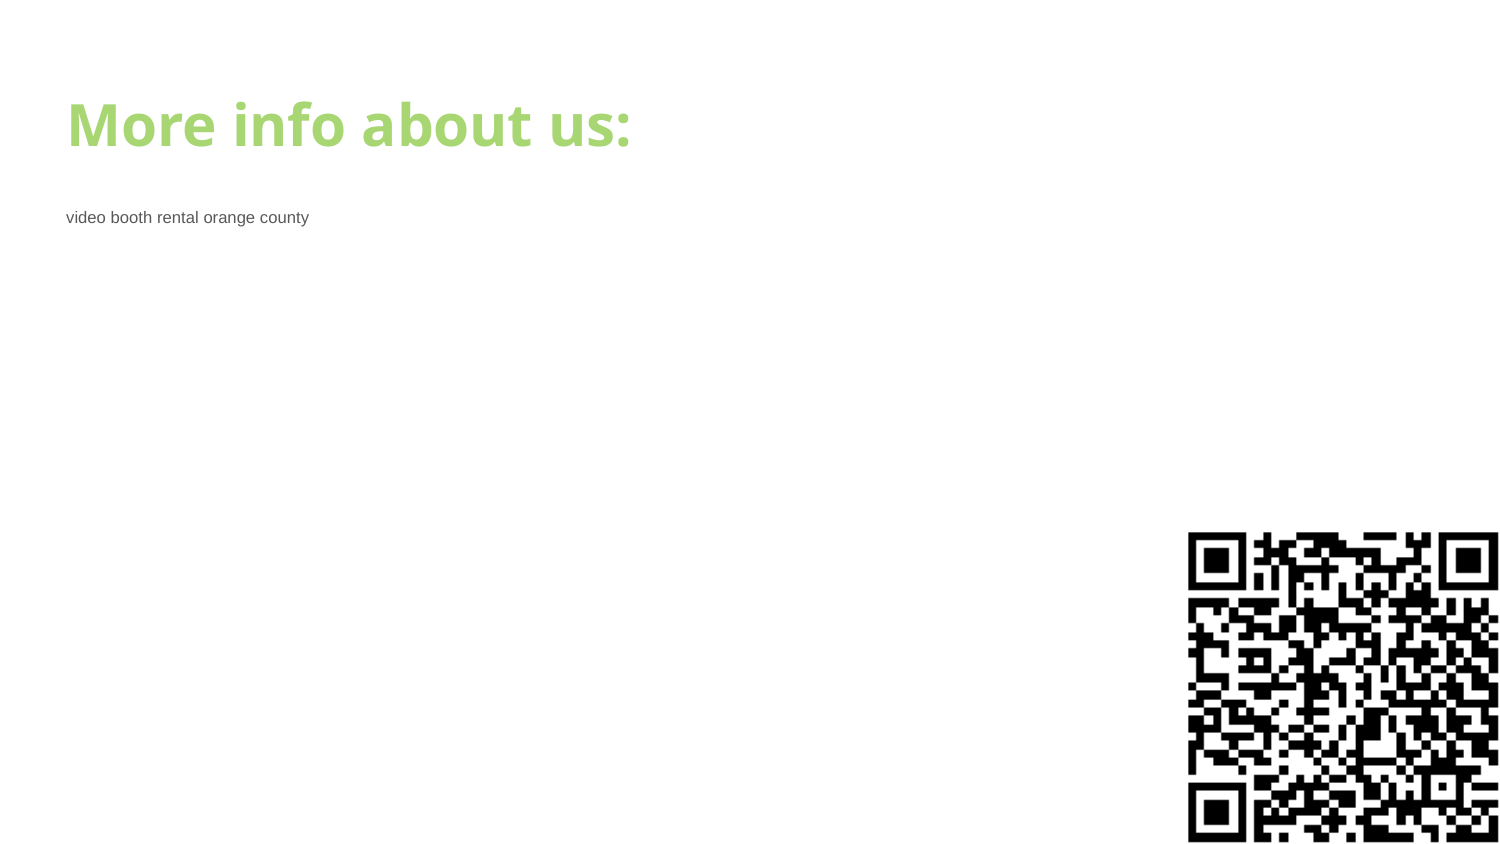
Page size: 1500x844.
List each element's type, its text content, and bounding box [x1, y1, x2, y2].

list video booth rental orange county [51, 189, 1449, 750]
title More info about us: [51, 72, 1449, 167]
picture [1187, 531, 1500, 844]
